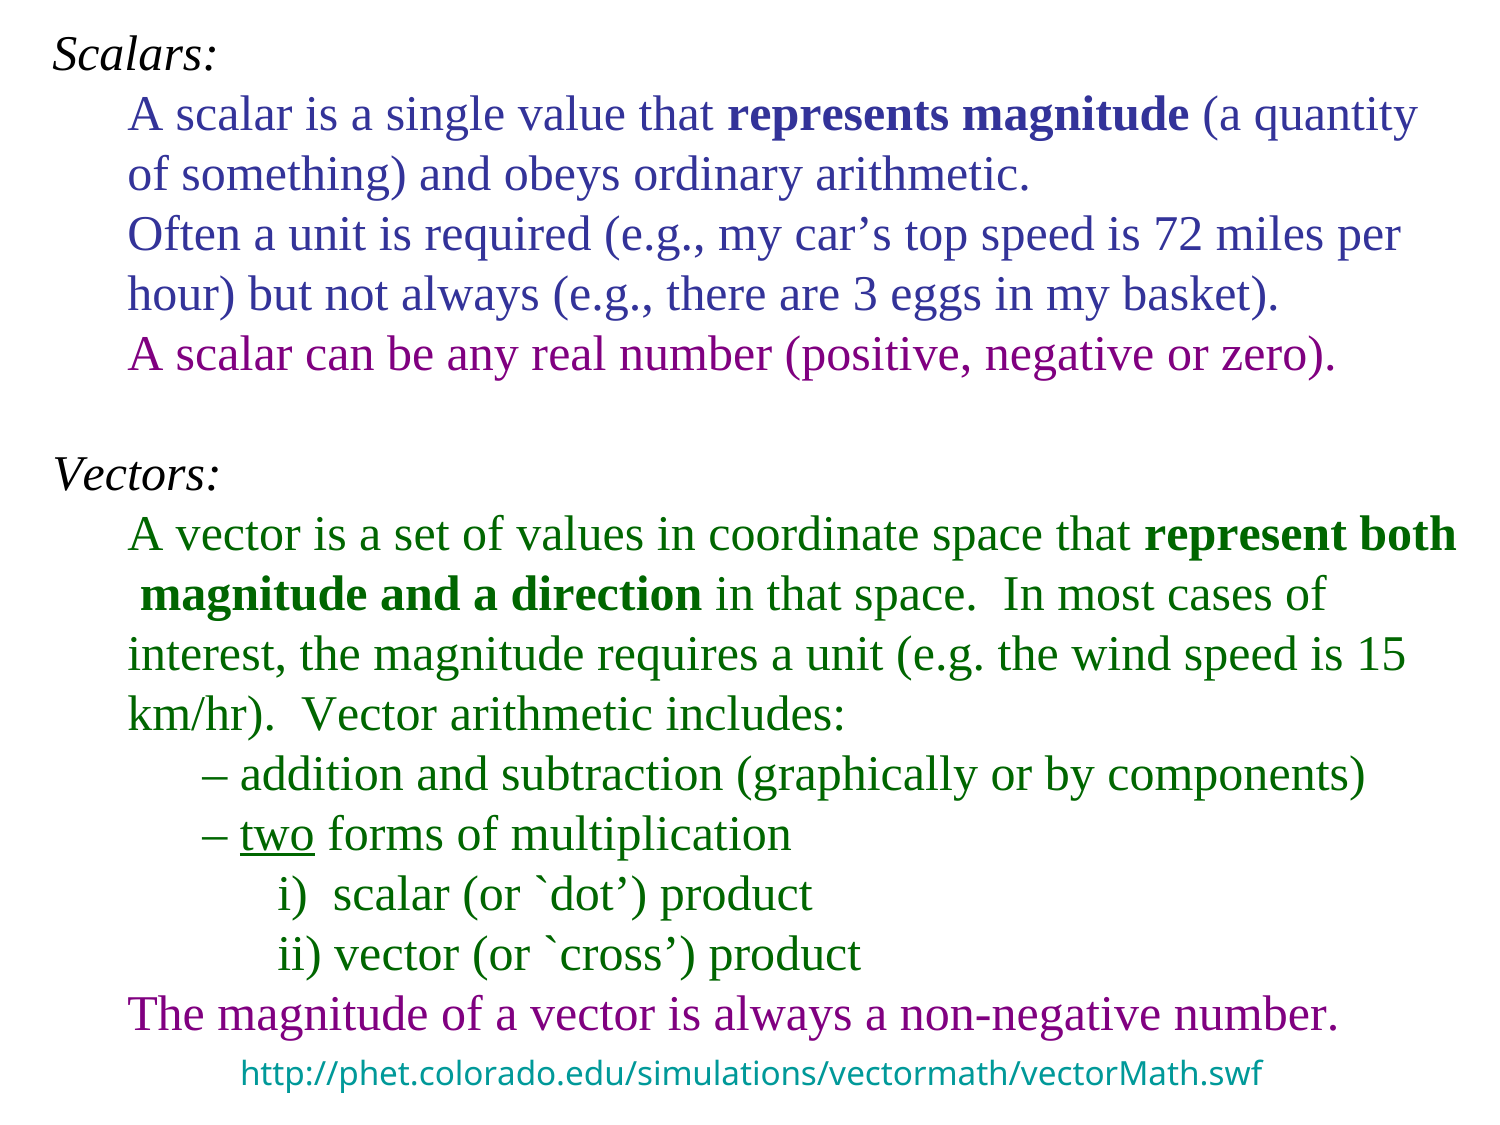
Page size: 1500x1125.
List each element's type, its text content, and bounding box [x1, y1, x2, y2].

text_box Scalars: A scalar is a single value that represents magnitude (a quantity of something) and obeys ordinary arithmetic. Often a unit is required (e.g., my car’s top speed is 72 miles per hour) but not always (e.g., there are 3 eggs in my basket). A scalar can be any real number (positive, negative or zero). Vectors: A vector is a set of values in coordinate space that represent both magnitude and a direction in that space. In most cases of interest, the magnitude requires a unit (e.g. the wind speed is 15 km/hr). Vector arithmetic includes: – addition and subtraction (graphically or by components) – two forms of multiplication i) scalar (or `dot’) product ii) vector (or `cross’) product The magnitude of a vector is always a non-negative number. [37, 12, 1476, 1048]
text_box http://phet.colorado.edu/simulations/vectormath/vectorMath.swf [150, 1044, 1279, 1106]
